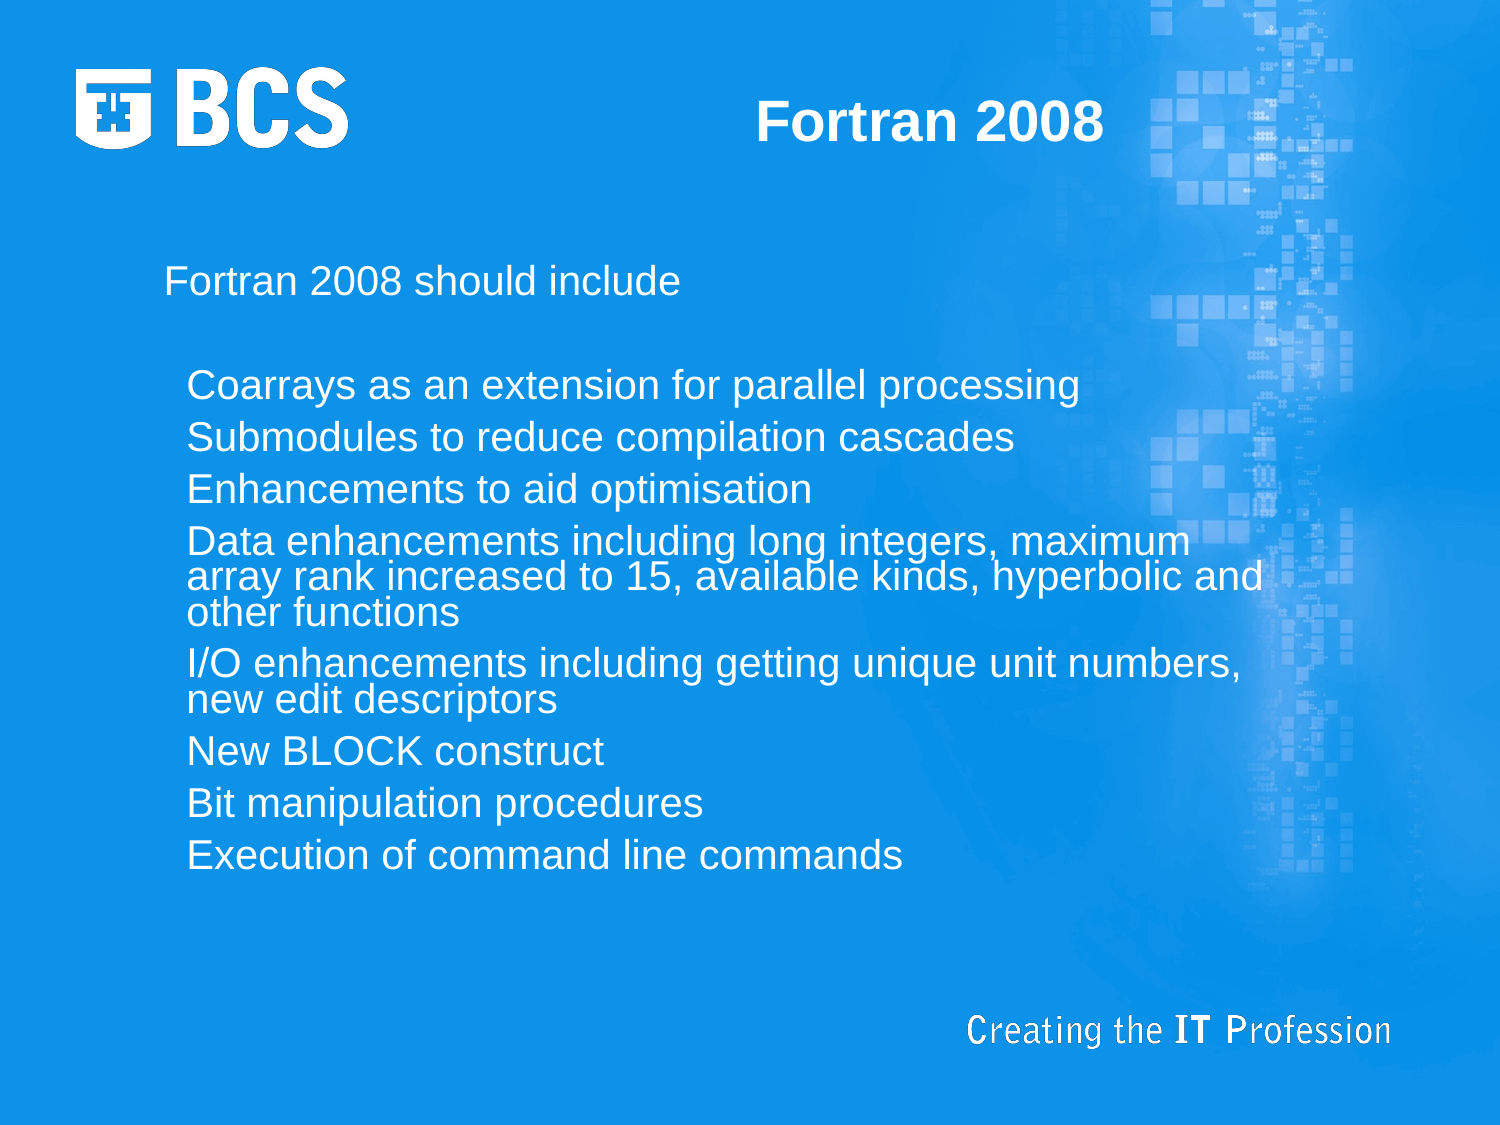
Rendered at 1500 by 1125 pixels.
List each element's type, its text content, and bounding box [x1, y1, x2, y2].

subtitle Fortran 2008 should include Coarrays as an extension for parallel processing Submodules to reduce compilation cascades Enhancements to aid optimisation Data enhancements including long integers, maximum array rank increased to 15, available kinds, hyperbolic and other functions I/O enhancements including getting unique unit numbers, new edit descriptors New BLOCK construct Bit manipulation procedures Execution of command line commands [88, 177, 1270, 1019]
title Fortran 2008 [413, 62, 1447, 193]
picture [0, 0, 1500, 1125]
